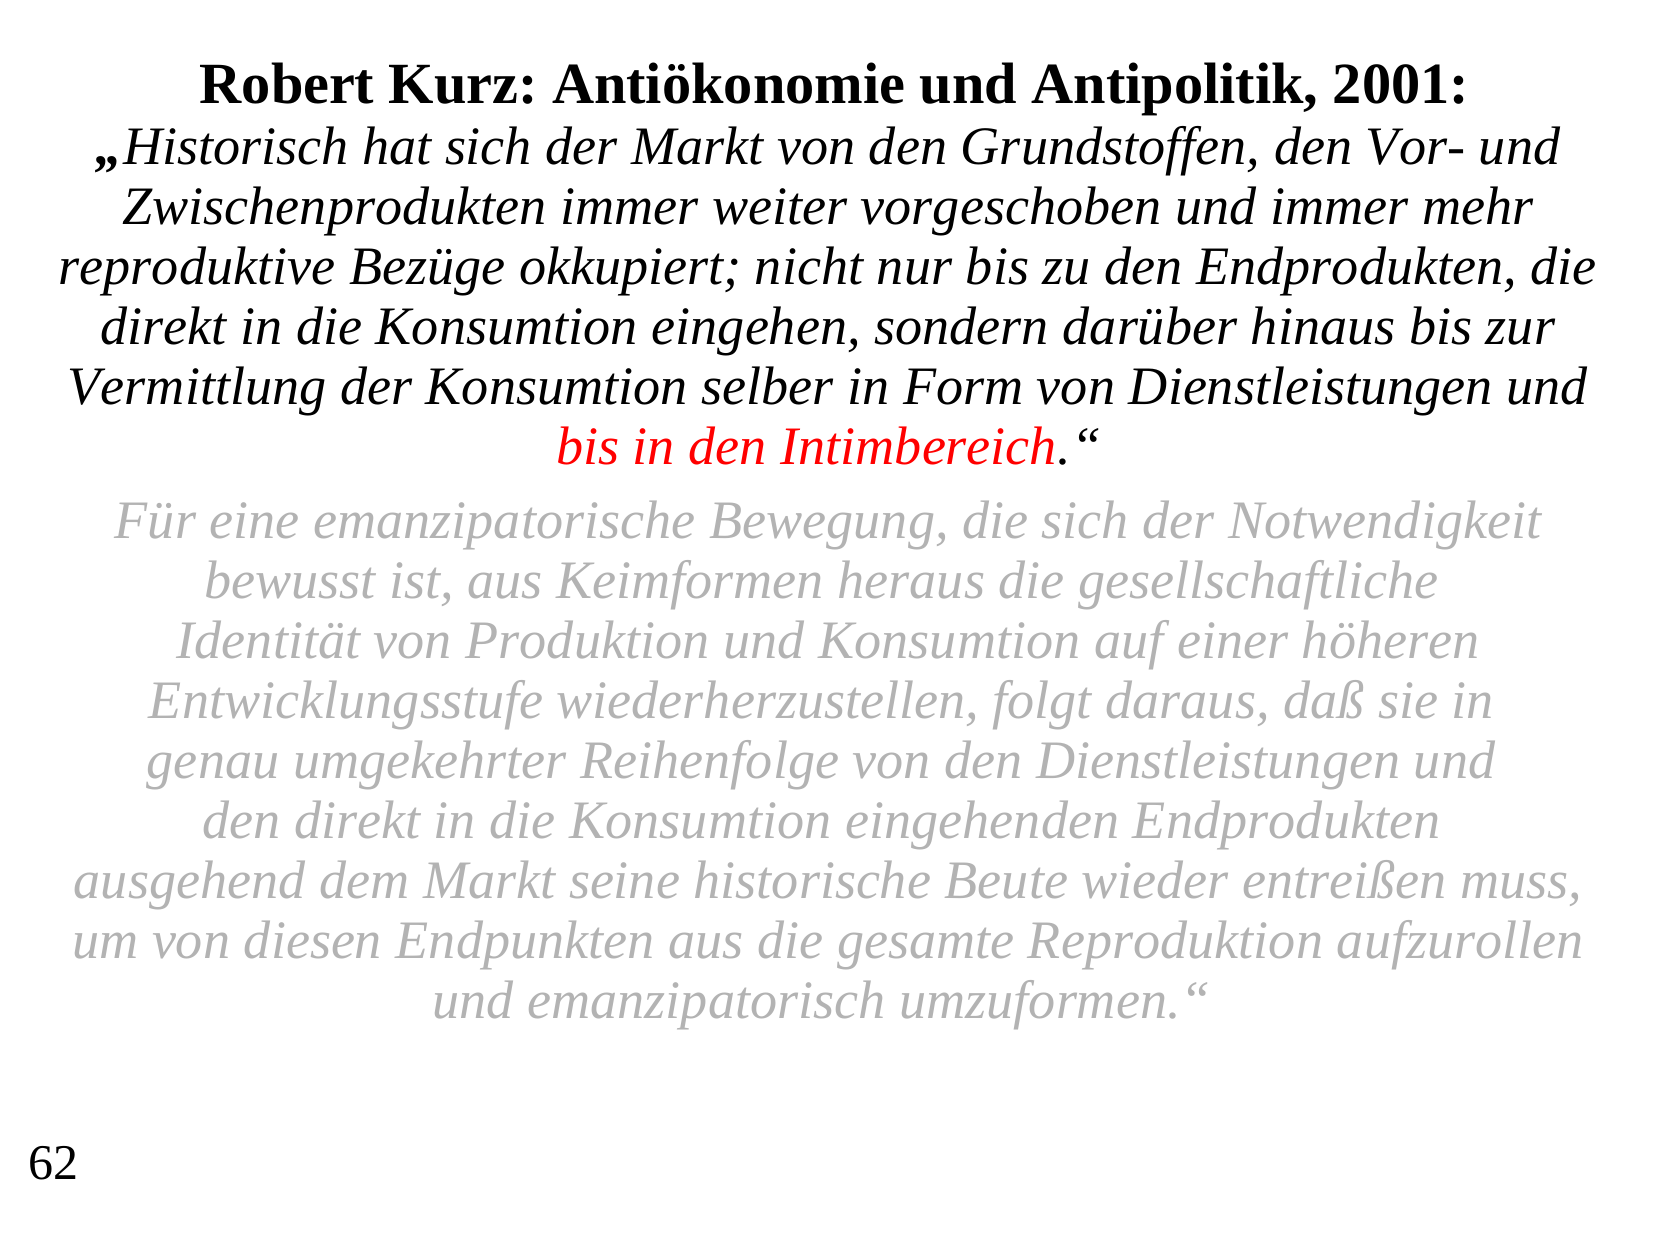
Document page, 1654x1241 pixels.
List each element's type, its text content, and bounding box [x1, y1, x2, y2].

text_box Robert Kurz: Antiökonomie und Antipolitik, 2001: „Historisch hat sich der Markt von den Grundstoffen, den Vor- und Zwischenprodukten immer weiter vorgeschoben und immer mehr reproduktive Bezüge okkupiert; nicht nur bis zu den Endprodukten, die direkt in die Konsumtion eingehen, sondern darüber hinaus bis zur Vermittlung der Konsumtion selber in Form von Dienstleistungen und bis in den Intimbereich.“ Für eine emanzipatorische Bewegung, die sich der Notwendigkeit bewusst ist, aus Keimformen heraus die gesellschaftliche Identität von Produktion und Konsumtion auf einer höheren Entwicklungsstufe wiederherzustellen, folgt daraus, daß sie in genau umgekehrter Reihenfolge von den Dienstleistungen und den direkt in die Konsumtion eingehenden Endprodukten ausgehend dem Markt seine historische Beute wieder entreißen muss, um von diesen Endpunkten aus die gesamte Reproduktion aufzurollen und emanzipatorisch umzuformen.“ [55, 51, 1603, 1158]
text_box <Nummer> [28, 1134, 263, 1196]
